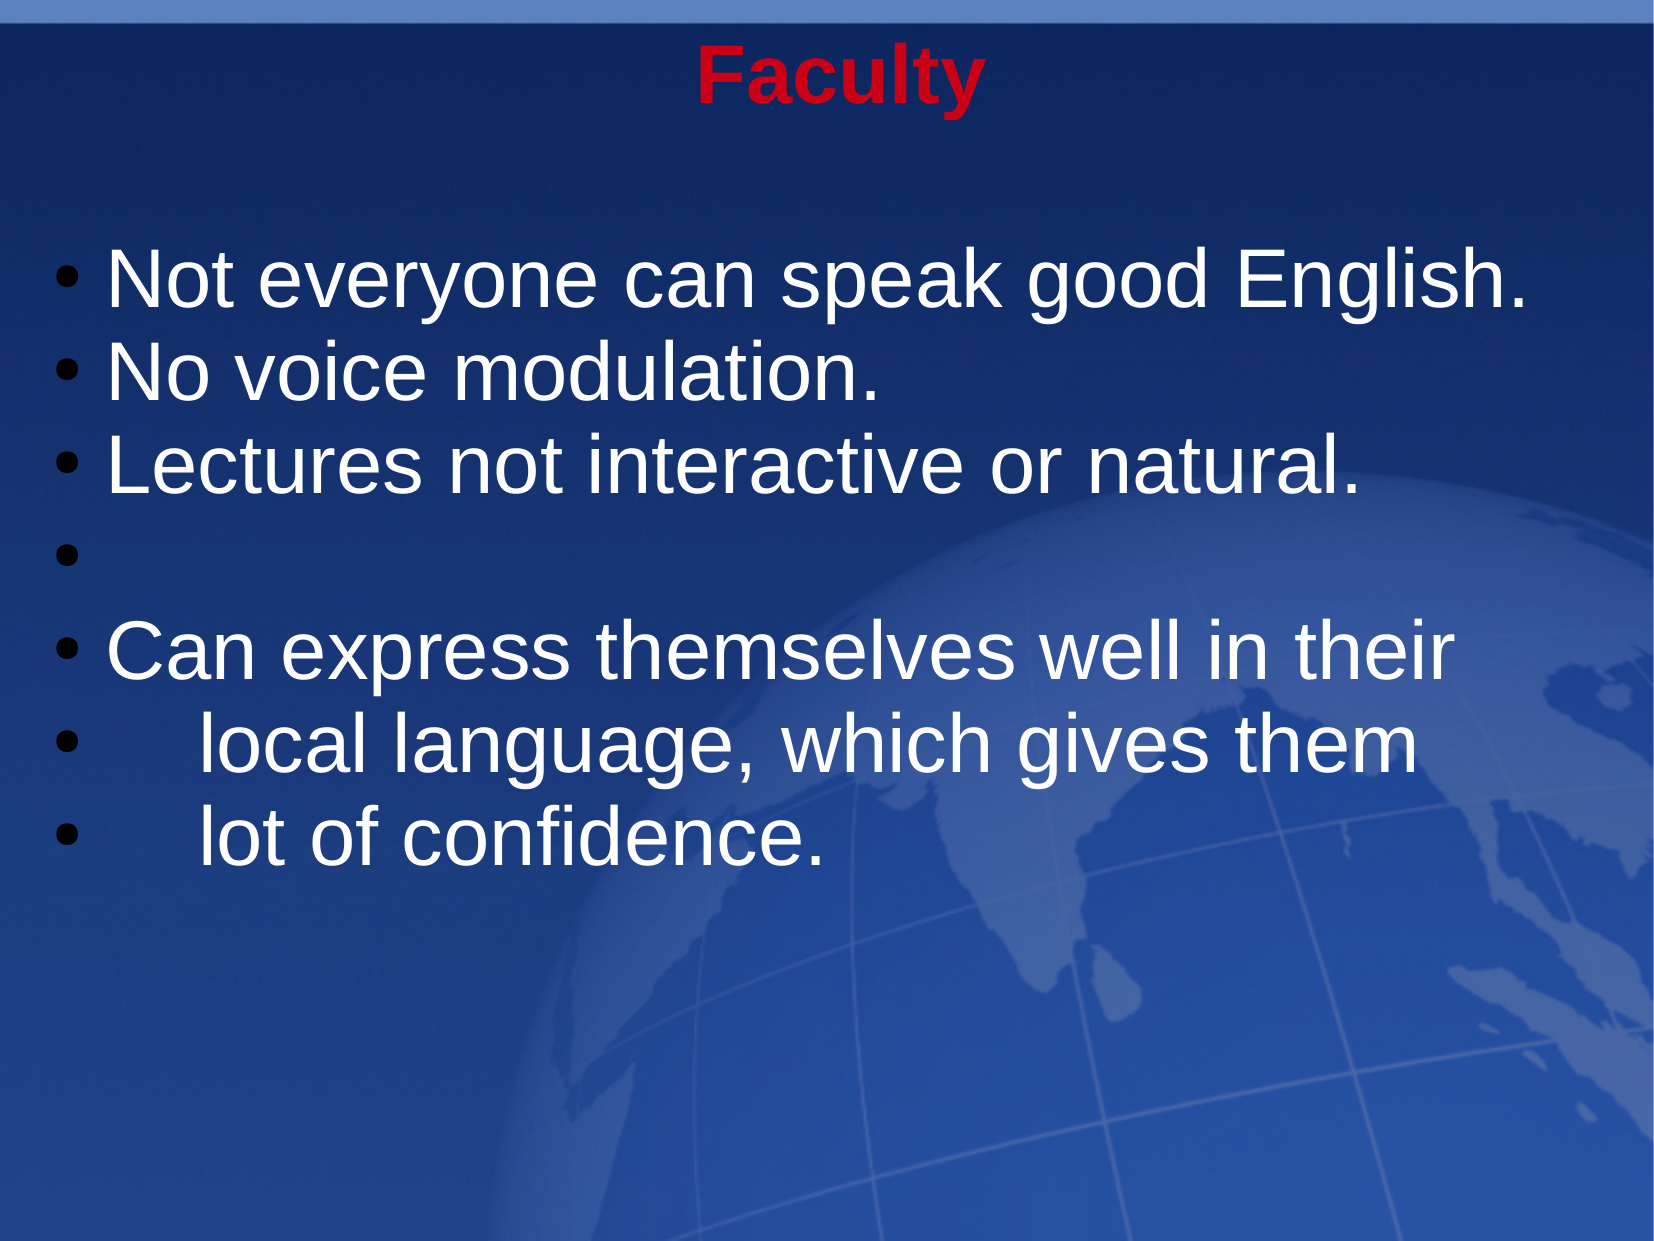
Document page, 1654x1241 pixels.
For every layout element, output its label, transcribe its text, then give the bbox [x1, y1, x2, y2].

text_box Not everyone can speak good English. No voice modulation. Lectures not interactive or natural. Can express themselves well in their local language, which gives them lot of confidence. [37, 225, 1576, 1013]
picture [0, 0, 1654, 1241]
text_box Faculty [109, 20, 1573, 143]
